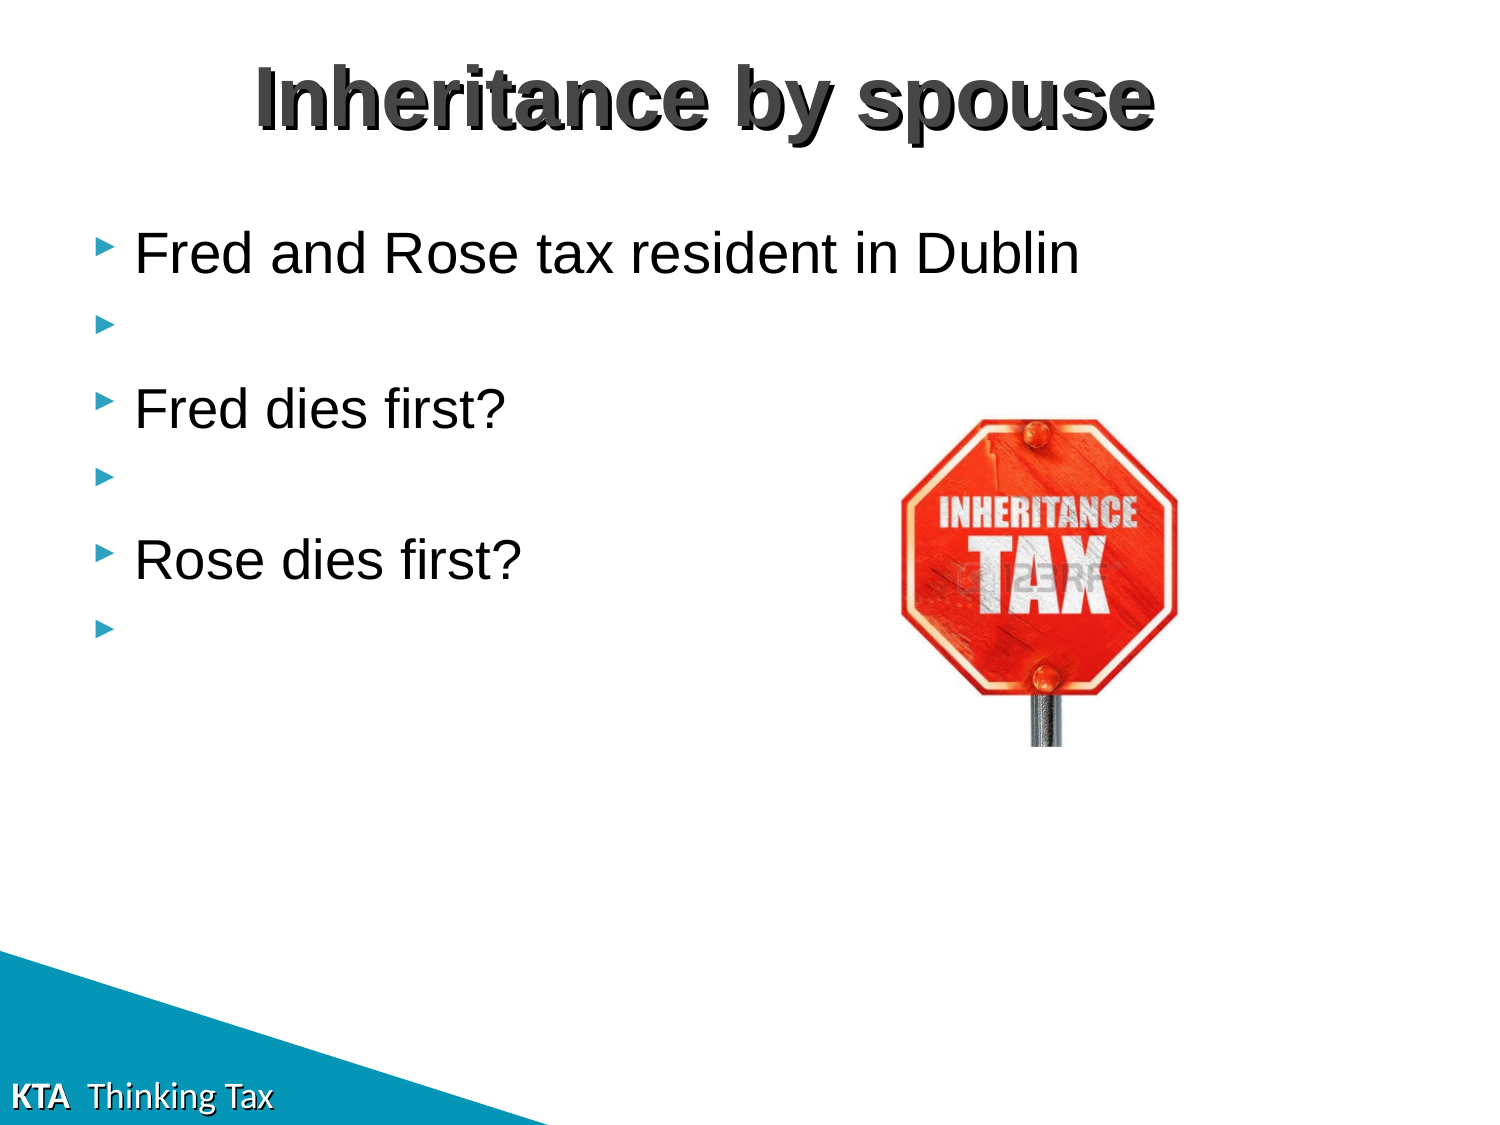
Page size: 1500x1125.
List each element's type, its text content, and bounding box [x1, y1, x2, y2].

picture [891, 408, 1188, 747]
title Inheritance by spouse [41, 0, 1392, 187]
list Fred and Rose tax resident in Dublin Fred dies first? Rose dies first? [41, 208, 1392, 951]
